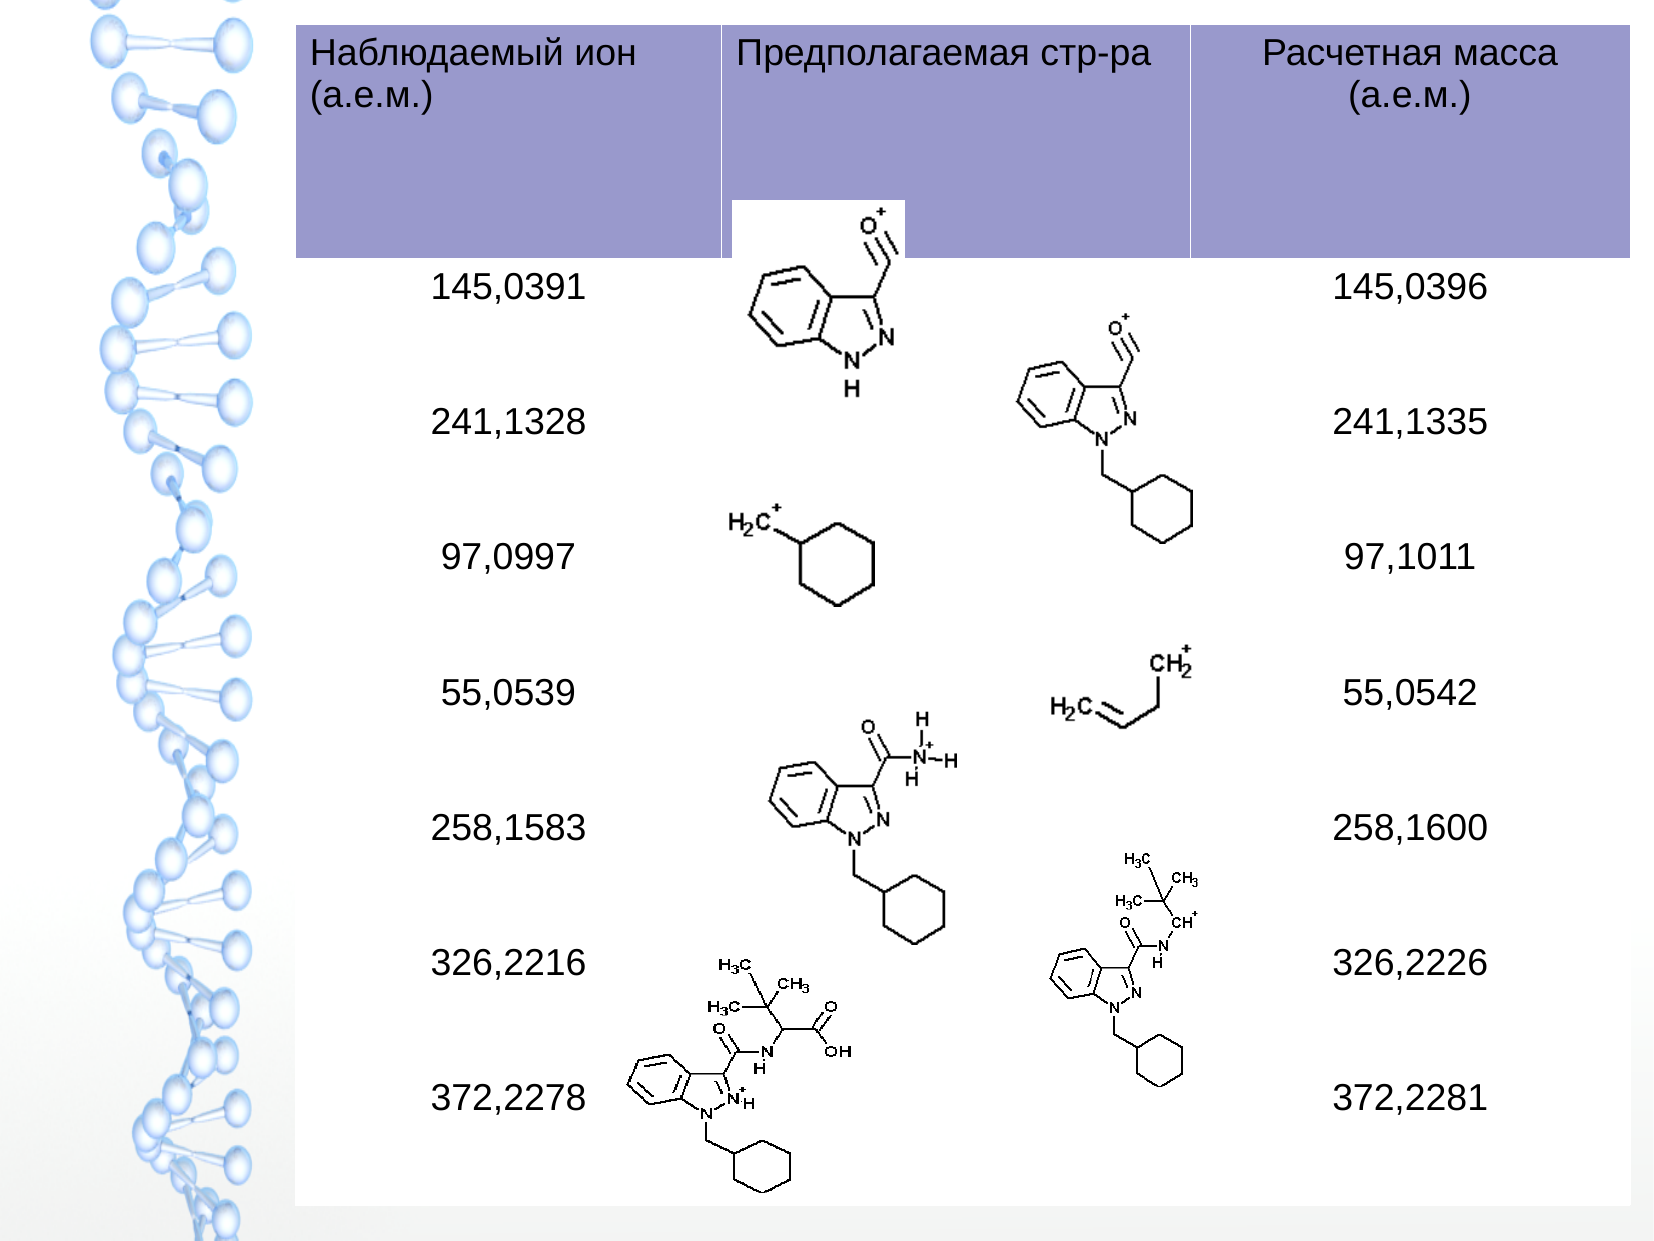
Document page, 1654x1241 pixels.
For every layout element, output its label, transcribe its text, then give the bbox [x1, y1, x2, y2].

table_cell 97,0997 [296, 529, 721, 663]
table_cell 372,2278 [296, 1070, 721, 1205]
table_header Наблюдаемый ион (а.е.м.) [296, 25, 721, 258]
table_cell 241,1335 [1193, 394, 1630, 528]
table_cell 241,1328 [296, 394, 721, 528]
table_cell 55,0539 [296, 664, 721, 798]
table_cell 55,0542 [1191, 664, 1630, 798]
table_cell 97,1011 [1191, 529, 1630, 663]
table_cell [722, 394, 1003, 528]
table_cell 145,0391 [296, 259, 721, 393]
table_cell 326,2226 [1198, 934, 1630, 1069]
table_cell 258,1600 [1191, 799, 1630, 933]
table_cell [722, 259, 732, 393]
table_header Предполагаемая стр-ра [722, 25, 1190, 258]
table_cell [722, 664, 1190, 798]
table_cell [722, 529, 1190, 663]
table_cell [957, 799, 1190, 933]
table_cell [722, 799, 755, 933]
table_cell 372,2281 [1191, 1070, 1630, 1205]
table_cell [722, 934, 1039, 1069]
table_cell [722, 1070, 1190, 1205]
table_cell 258,1583 [296, 799, 721, 933]
table_header Расчетная масса (а.е.м.) [1191, 25, 1630, 258]
table_cell [905, 259, 1190, 393]
table_cell 326,2216 [296, 934, 721, 1069]
picture [0, 0, 1654, 1241]
table_cell 145,0396 [1191, 259, 1630, 393]
